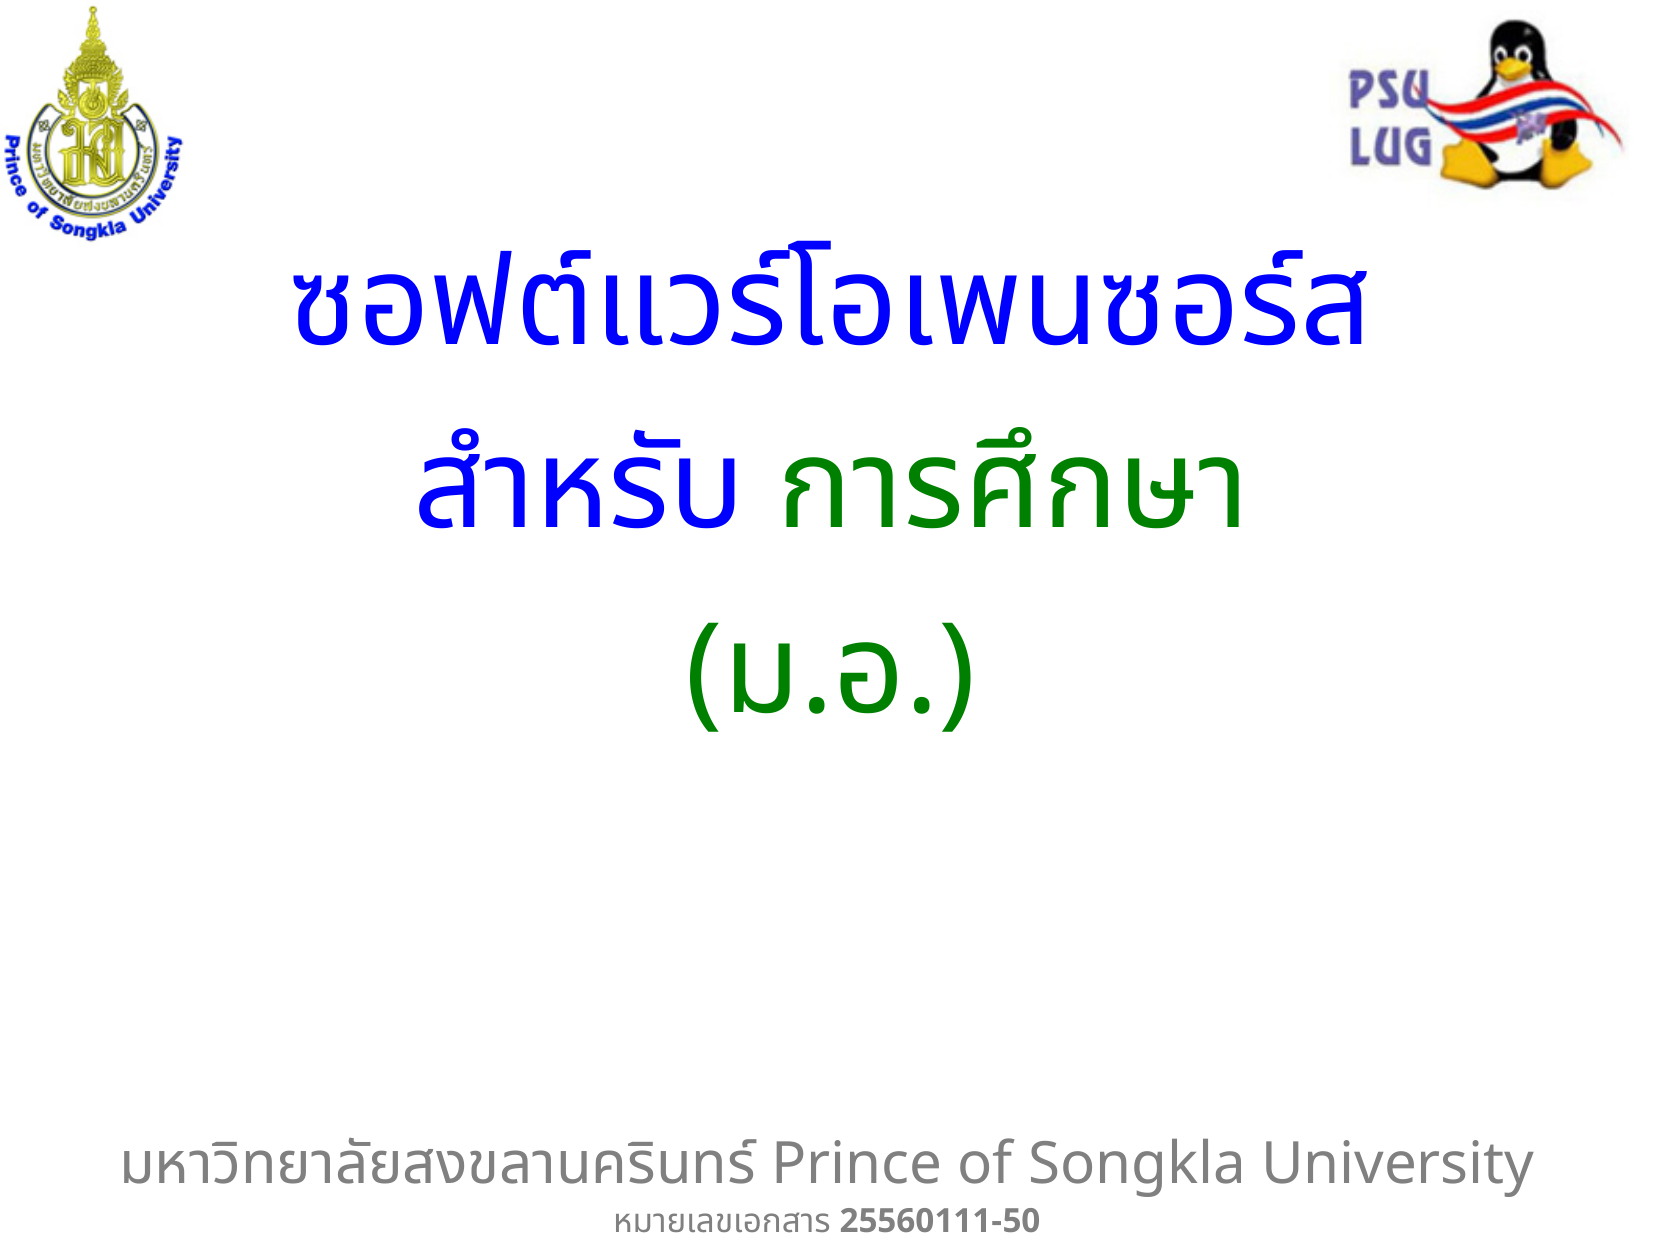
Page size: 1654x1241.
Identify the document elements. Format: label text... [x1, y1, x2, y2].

picture [0, 0, 185, 247]
subtitle ซอฟต์แวร์โอเพนซอร์ส สำหรับ การศึกษา (ม.อ.) [284, 0, 1378, 1053]
picture [1378, 10, 1642, 207]
